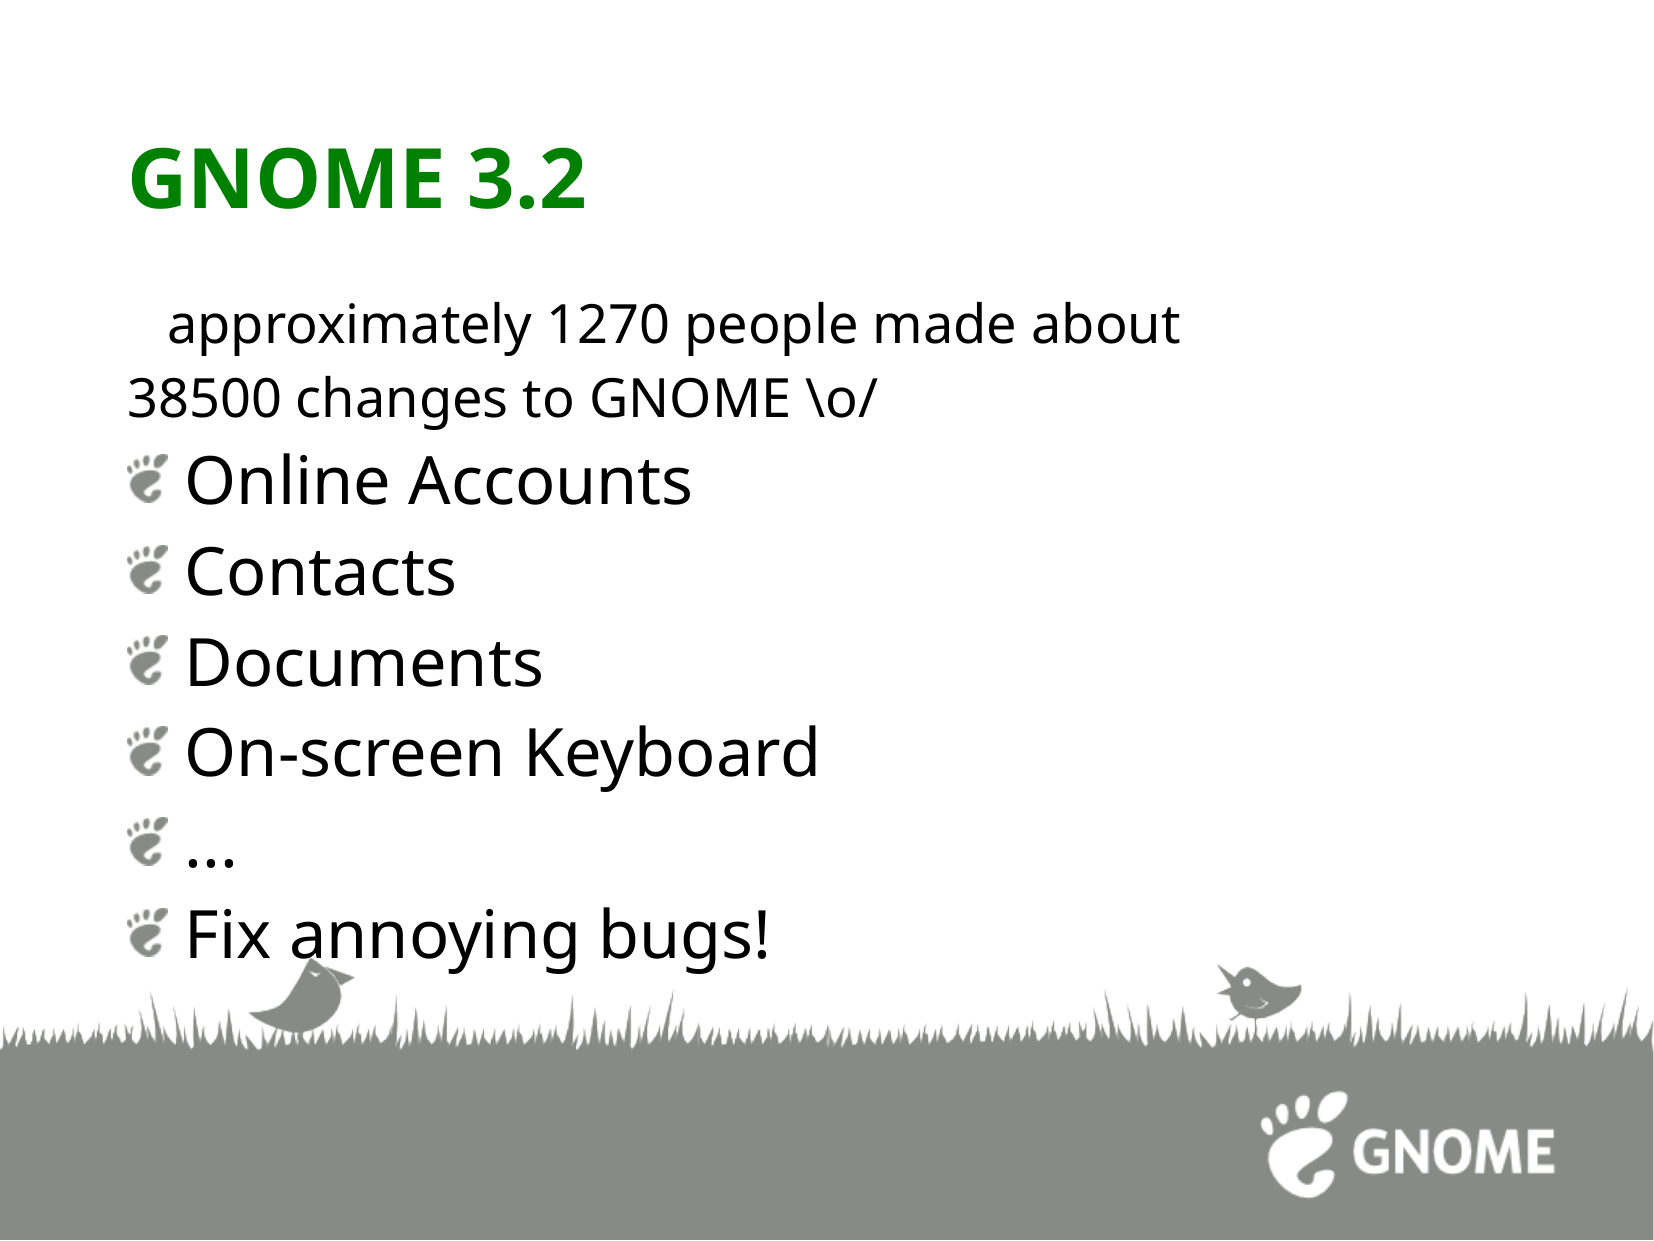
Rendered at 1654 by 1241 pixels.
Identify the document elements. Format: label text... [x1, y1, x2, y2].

text_box approximately 1270 people made about 38500 changes to GNOME \o/ Online Accounts Contacts Documents On-screen Keyboard ... Fix annoying bugs! [112, 277, 1276, 886]
picture [0, 0, 1654, 1241]
text_box GNOME 3.2 [112, 112, 1276, 226]
